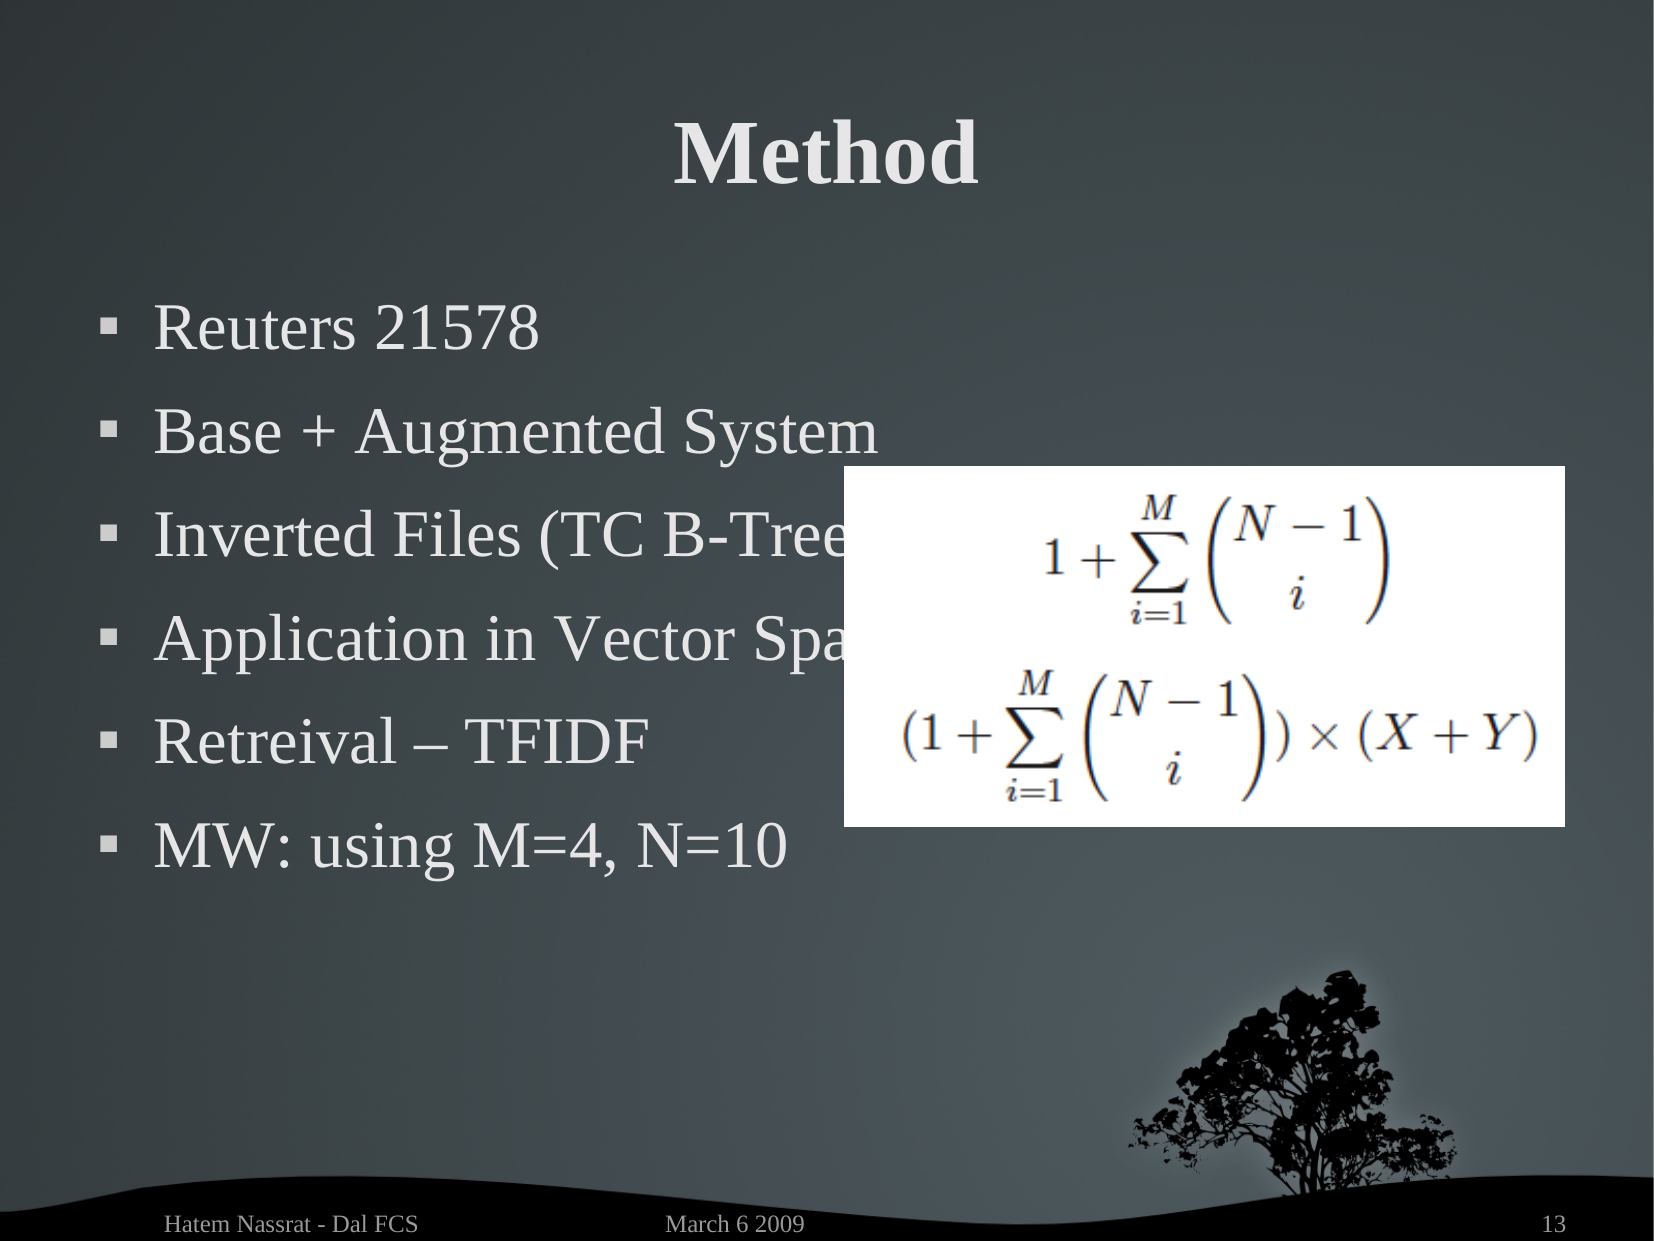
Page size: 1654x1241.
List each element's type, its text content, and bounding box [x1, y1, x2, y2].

list Reuters 21578 Base + Augmented System Inverted Files (TC B-Tree) Application in Vector Space Retreival – TFIDF MW: using M=4, N=10 [82, 290, 809, 1109]
title Method [82, 49, 1571, 257]
picture [0, 0, 1654, 1241]
